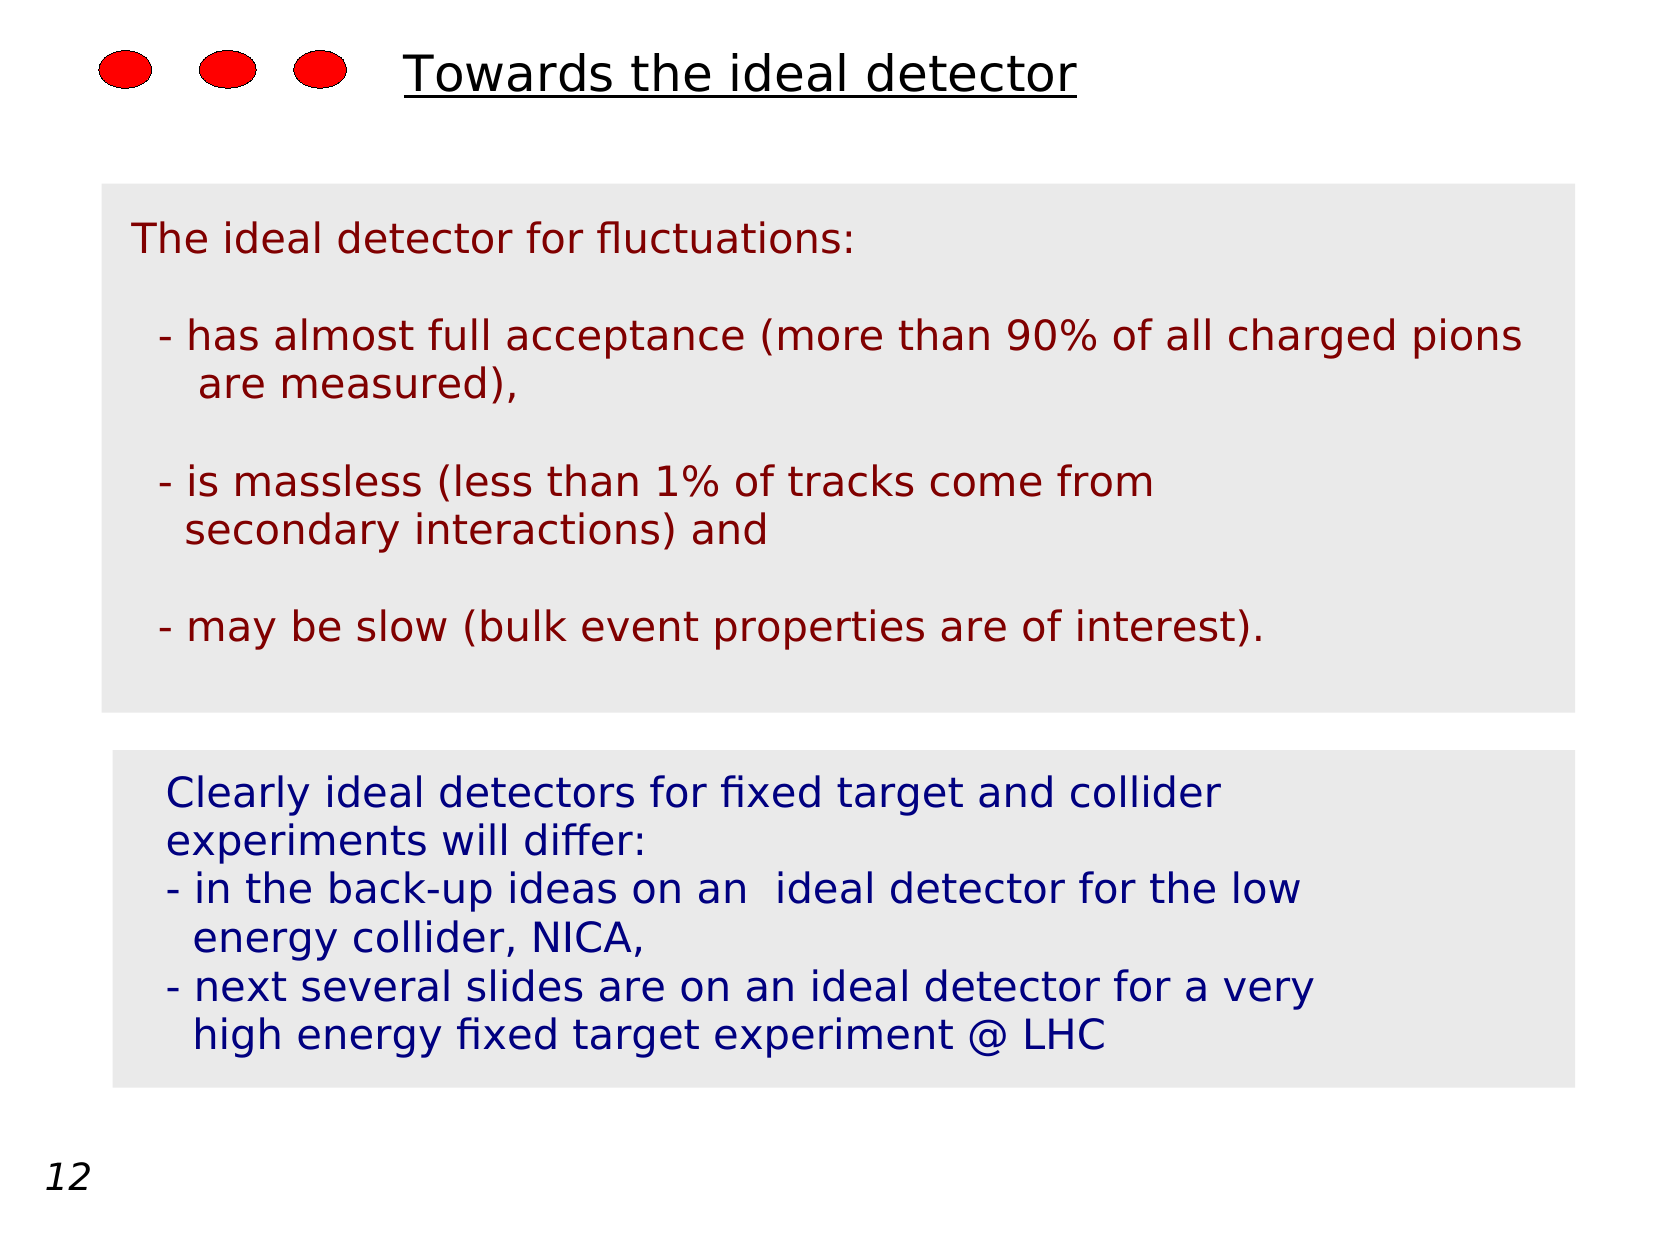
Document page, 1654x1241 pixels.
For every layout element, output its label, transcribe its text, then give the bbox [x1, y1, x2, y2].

text_box The ideal detector for fluctuations: - has almost full acceptance (more than 90% of all charged pions are measured), - is massless (less than 1% of tracks come from secondary interactions) and - may be slow (bulk event properties are of interest). [131, 214, 1651, 652]
text_box [101, 183, 1576, 713]
text_box [293, 50, 347, 89]
text_box Clearly ideal detectors for fixed target and collider experiments will differ: - in the back-up ideas on an ideal detector for the low energy collider, NICA, - next several slides are on an ideal detector for a very high energy fixed target experiment @ LHC [165, 768, 1316, 1060]
text_box [112, 750, 1576, 1088]
text_box [98, 50, 152, 89]
text_box Towards the ideal detector [404, 45, 1078, 104]
text_box [199, 50, 257, 89]
